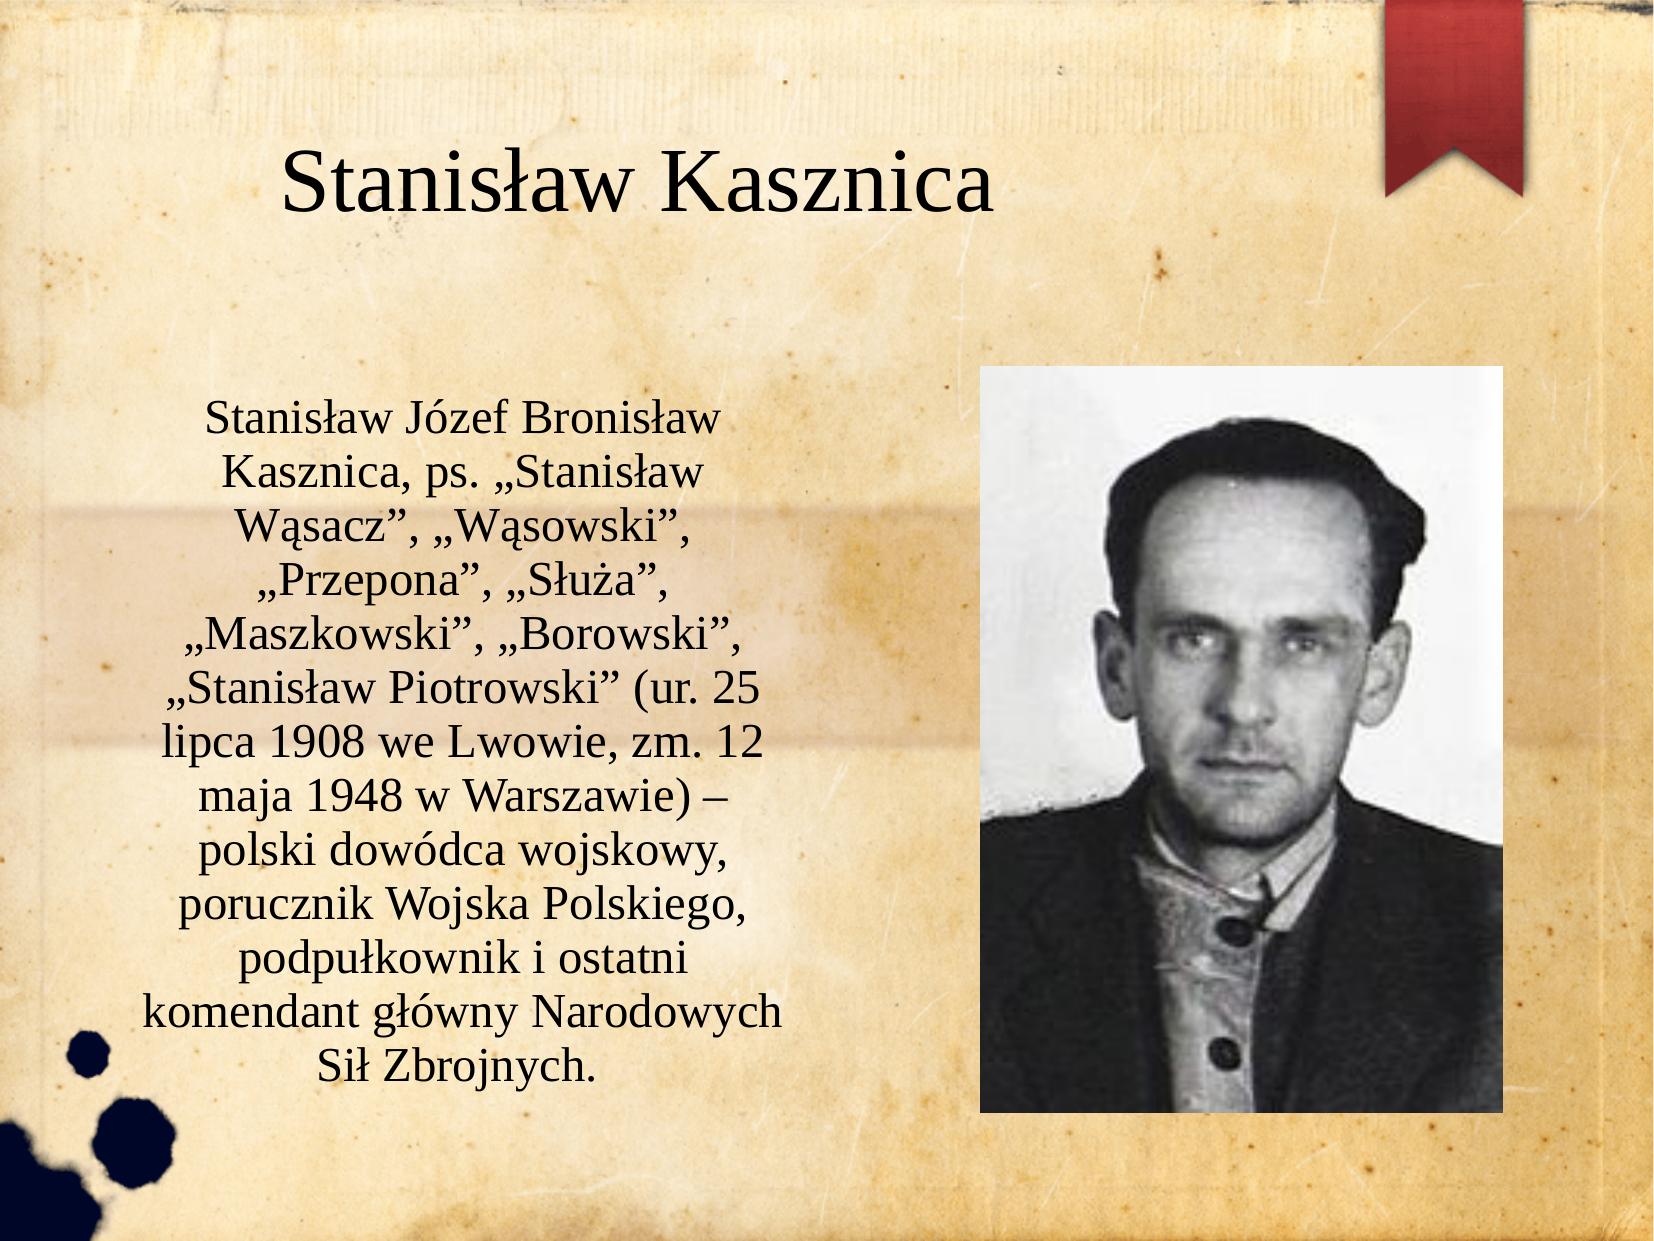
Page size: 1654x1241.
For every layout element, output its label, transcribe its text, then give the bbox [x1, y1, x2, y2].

title Stanisław Kasznica [11, 76, 1264, 284]
list Stanisław Józef Bronisław Kasznica, ps. „Stanisław Wąsacz”, „Wąsowski”, „Przepona”, „Służa”, „Maszkowski”, „Borowski”, „Stanisław Piotrowski” (ur. 25 lipca 1908 we Lwowie, zm. 12 maja 1948 w Warszawie) – polski dowódca wojskowy, porucznik Wojska Polskiego, podpułkownik i ostatni komendant główny Narodowych Sił Zbrojnych. [82, 389, 793, 1111]
picture [0, 0, 1654, 1241]
